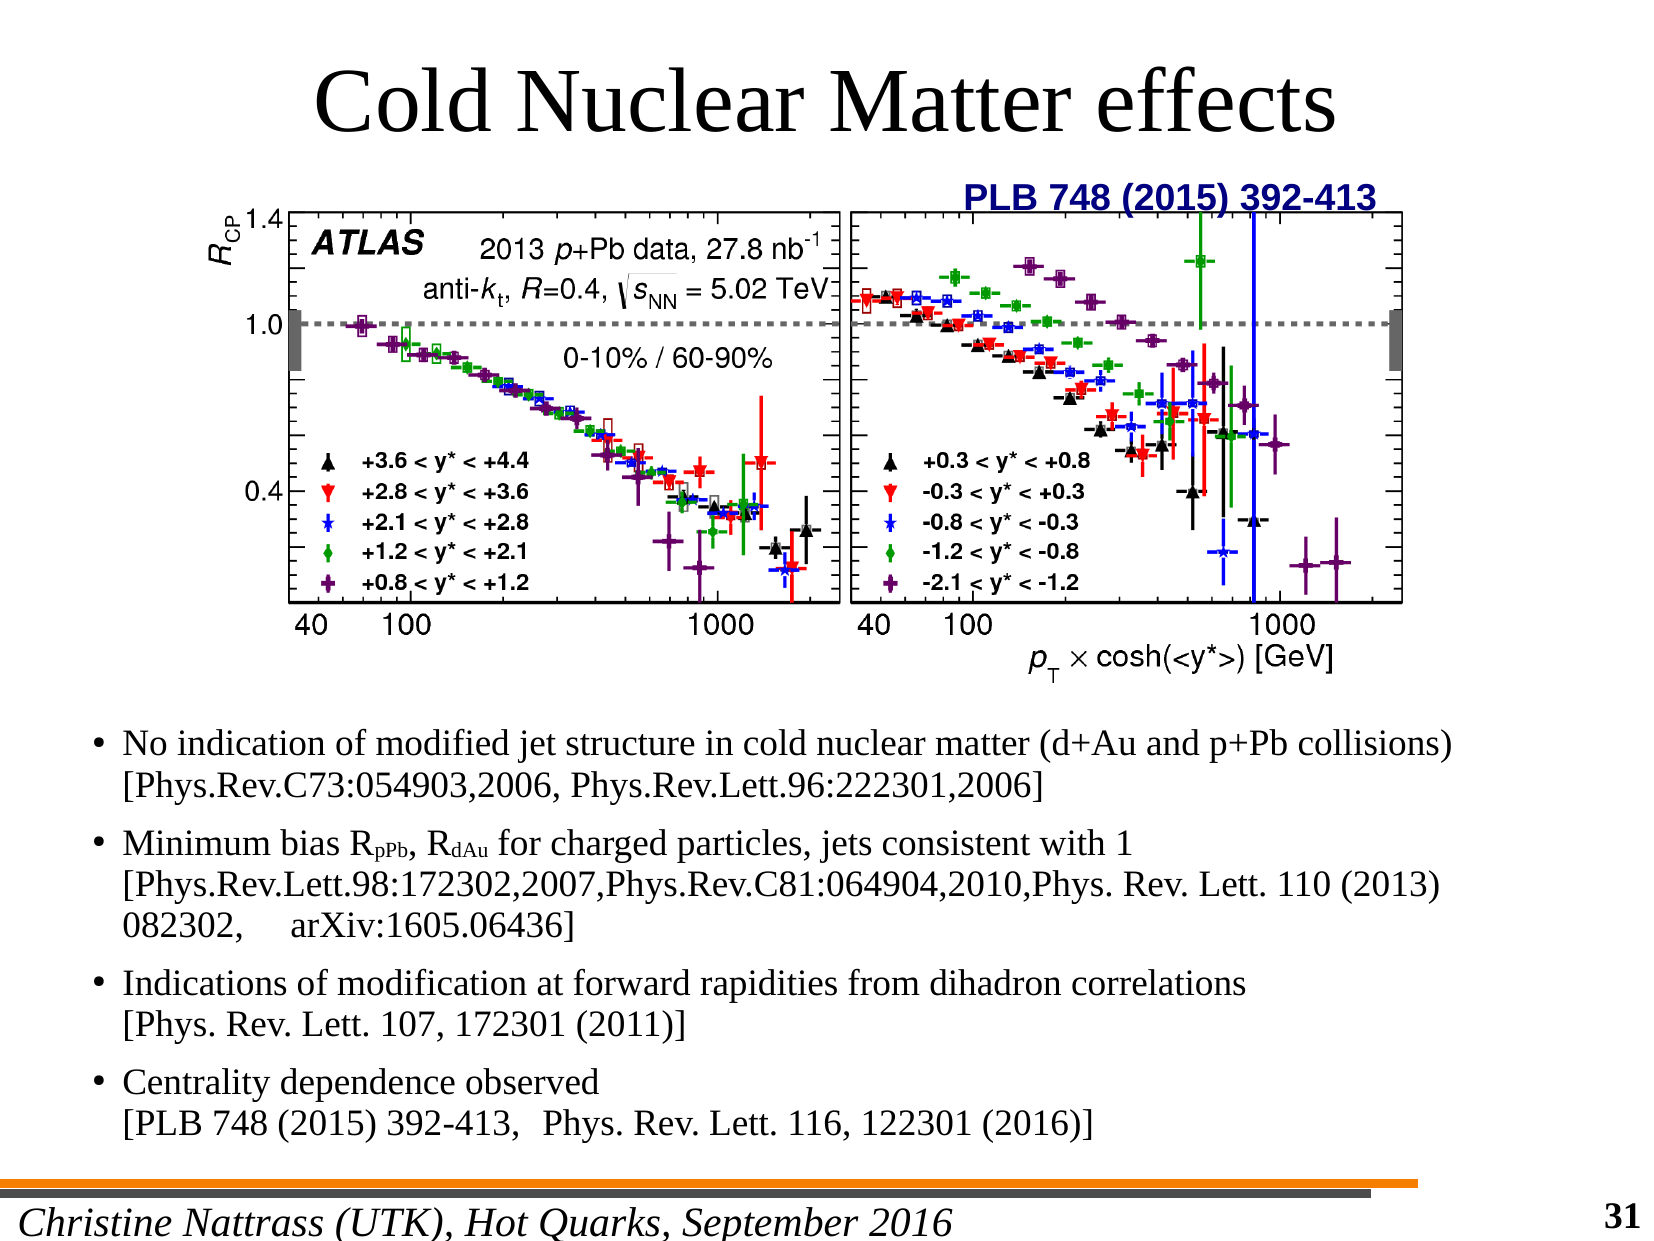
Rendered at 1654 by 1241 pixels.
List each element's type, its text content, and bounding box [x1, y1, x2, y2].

title Cold Nuclear Matter effects [82, 31, 1571, 170]
list No indication of modified jet structure in cold nuclear matter (d+Au and p+Pb collisions) [Phys.Rev.C73:054903,2006, Phys.Rev.Lett.96:222301,2006] Minimum bias RpPb, RdAu for charged particles, jets consistent with 1 [Phys.Rev.Lett.98:172302,2007,Phys.Rev.C81:064904,2010,Phys. Rev. Lett. 110 (2013) 082302, arXiv:1605.06436] Indications of modification at forward rapidities from dihadron correlations [Phys. Rev. Lett. 107, 172301 (2011)] Centrality dependence observed [PLB 748 (2015) 392-413, Phys. Rev. Lett. 116, 122301 (2016)] [82, 722, 1571, 1150]
picture [205, 205, 1406, 686]
text_box PLB 748 (2015) 392-413 [948, 169, 1403, 226]
